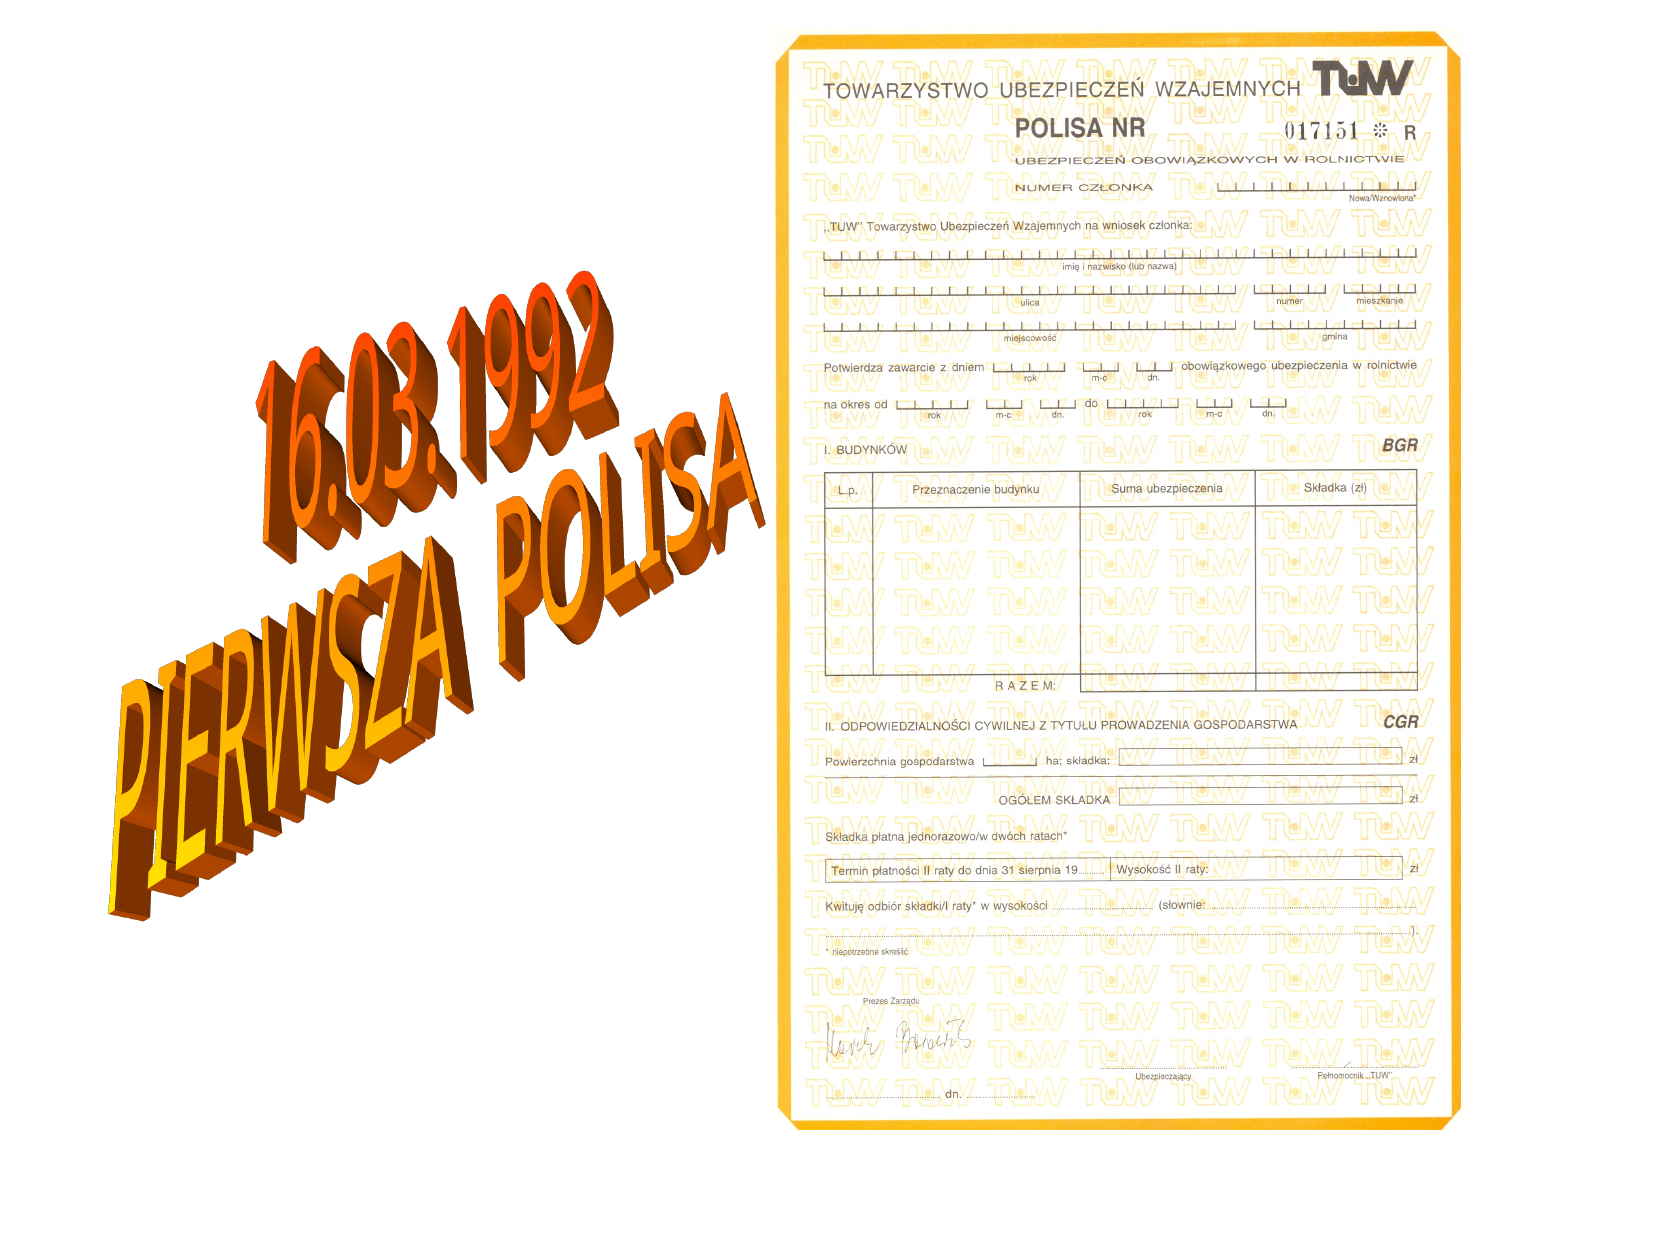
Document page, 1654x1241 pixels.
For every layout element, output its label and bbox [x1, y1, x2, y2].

picture [771, 27, 1461, 1130]
